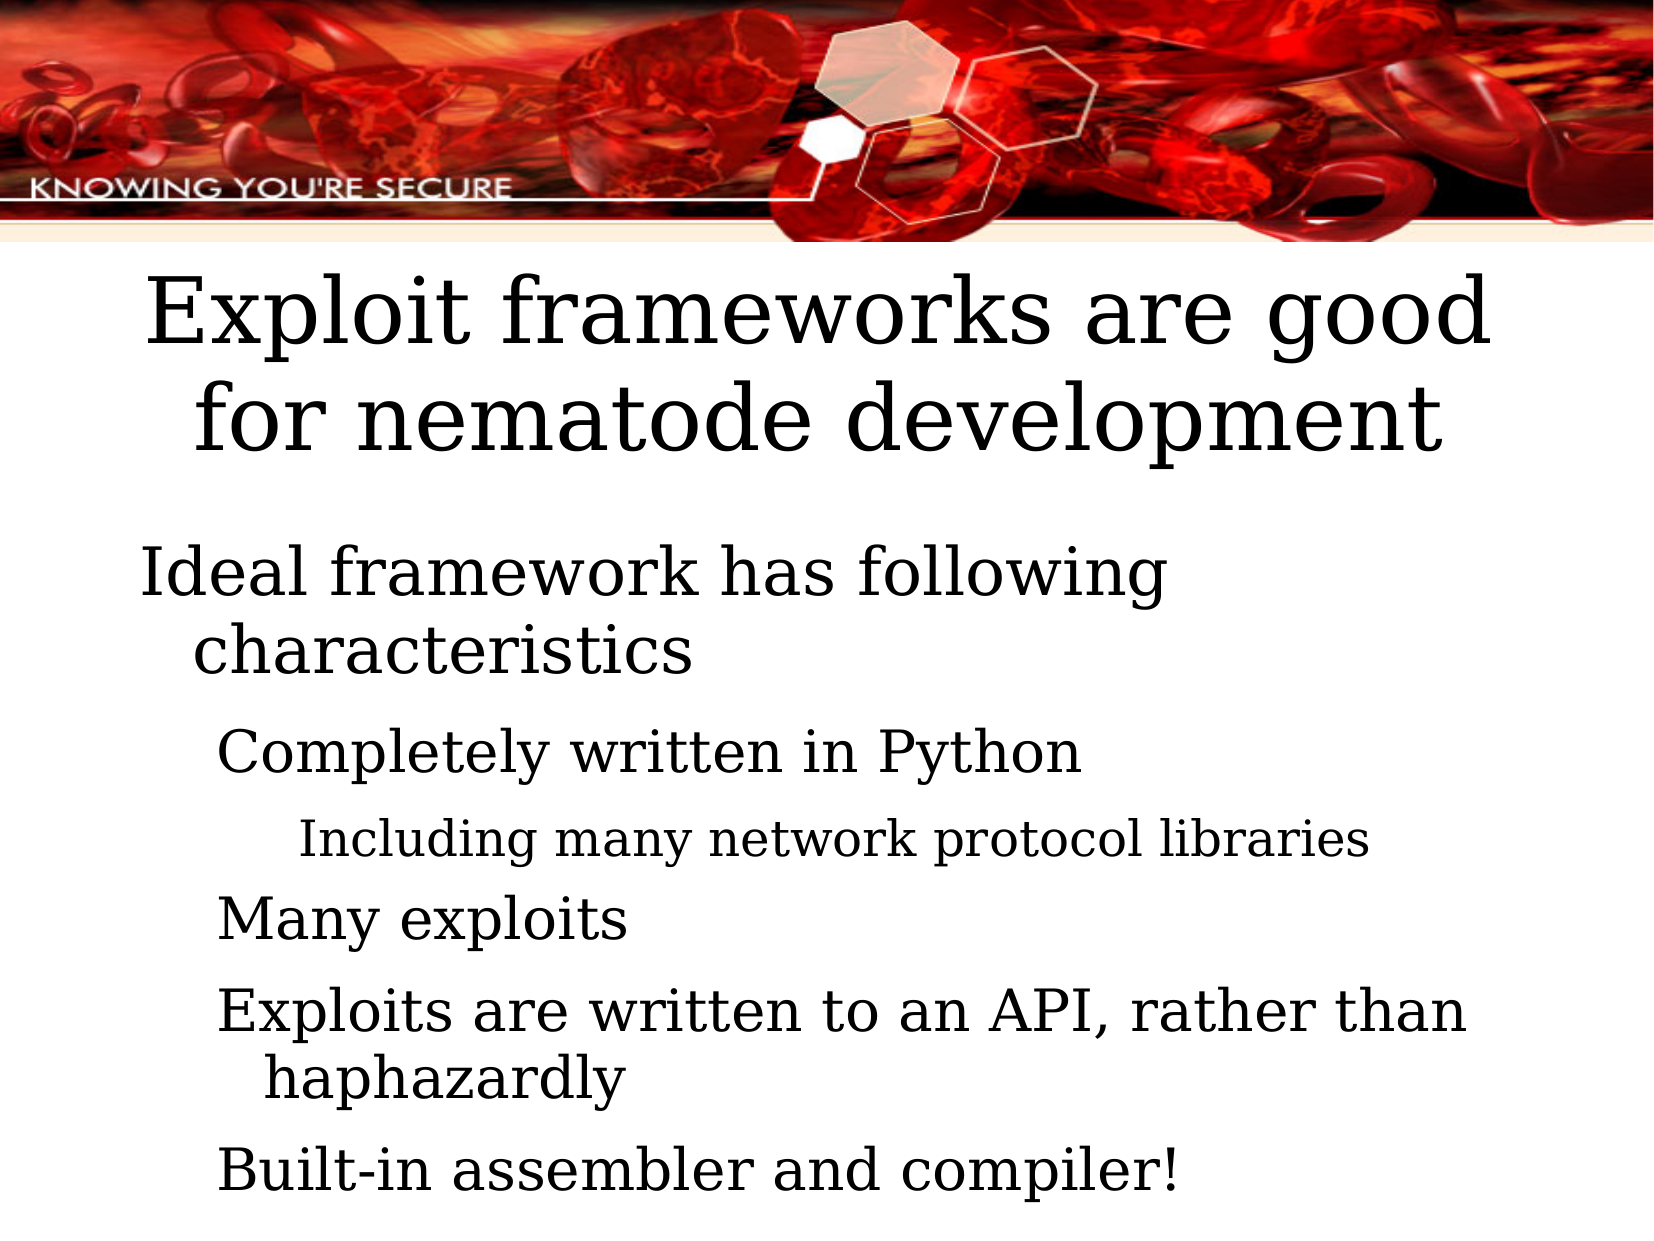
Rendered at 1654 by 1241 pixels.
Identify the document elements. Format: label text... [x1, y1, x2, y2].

list Ideal framework has following characteristics Completely written in Python Including many network protocol libraries Many exploits Exploits are written to an API, rather than haphazardly Built-in assembler and compiler! [121, 533, 1534, 1205]
picture [0, 0, 1654, 242]
title Exploit frameworks are good for nematode development [113, 258, 1526, 473]
